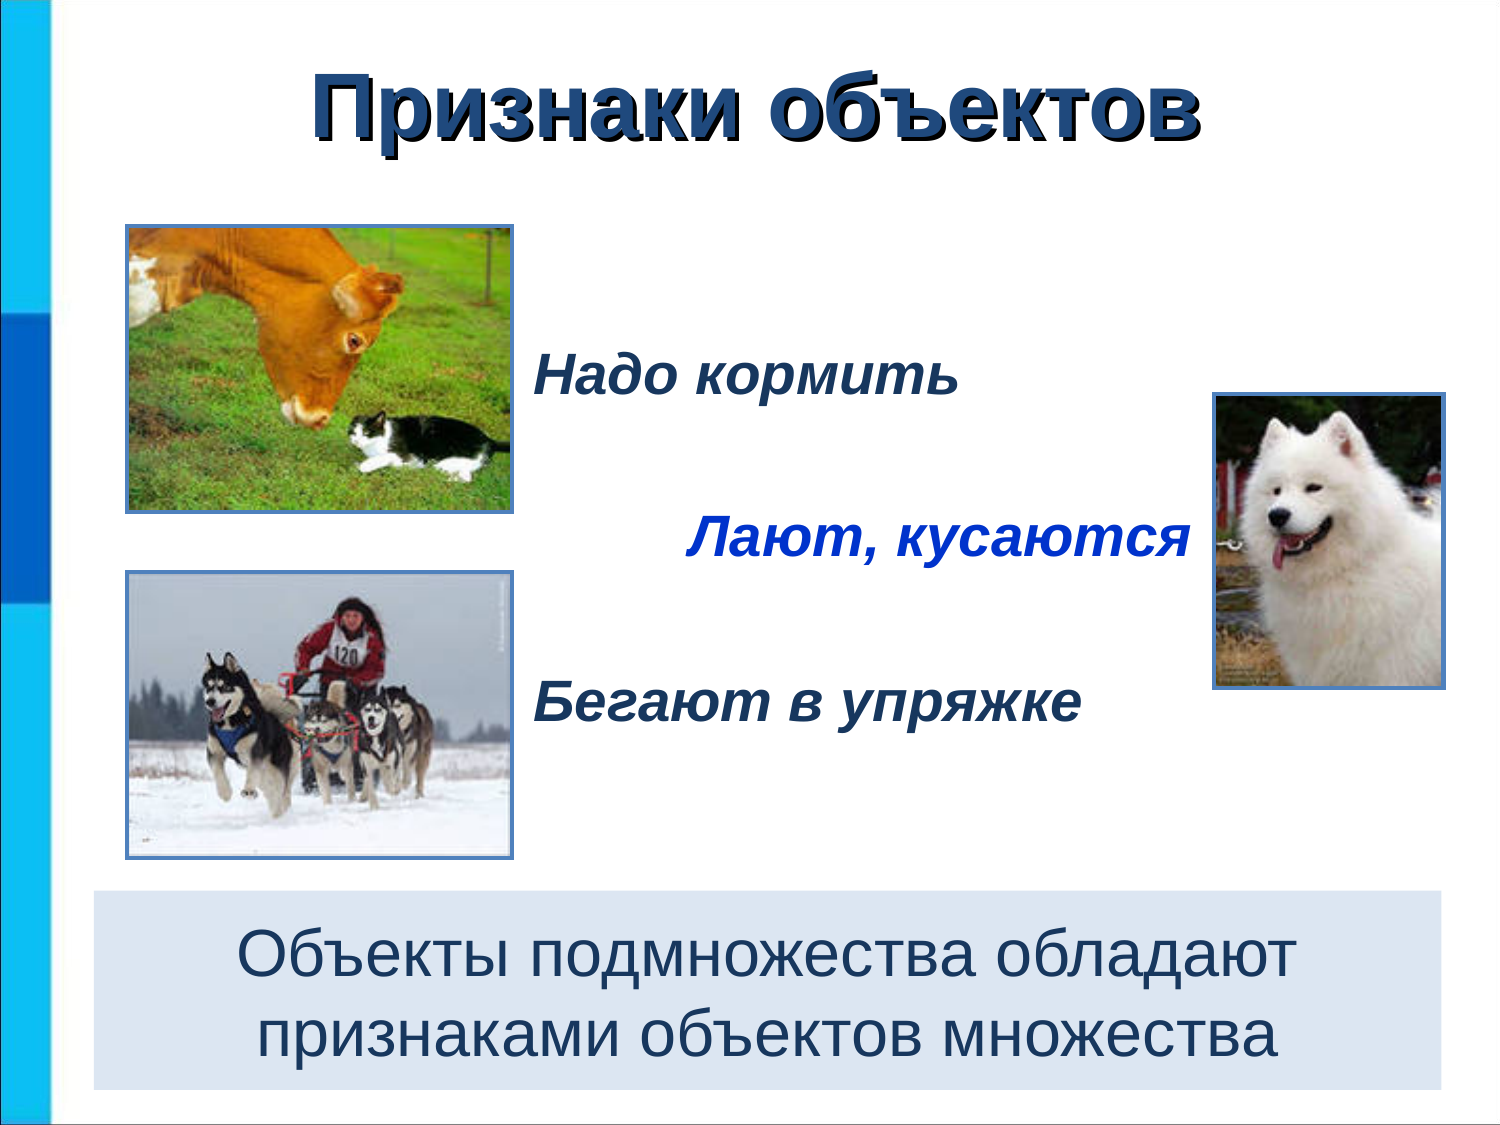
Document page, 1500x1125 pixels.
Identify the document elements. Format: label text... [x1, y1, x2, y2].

text_box Бегают в упряжке [518, 655, 1126, 741]
picture [0, 0, 1500, 1125]
title Объекты подмножества обладают признаками объектов множества [93, 890, 1442, 1090]
text_box Лают, кусаются [621, 490, 1208, 576]
text_box Признаки объектов [128, 0, 1383, 201]
text_box Надо кормить [518, 328, 1219, 414]
